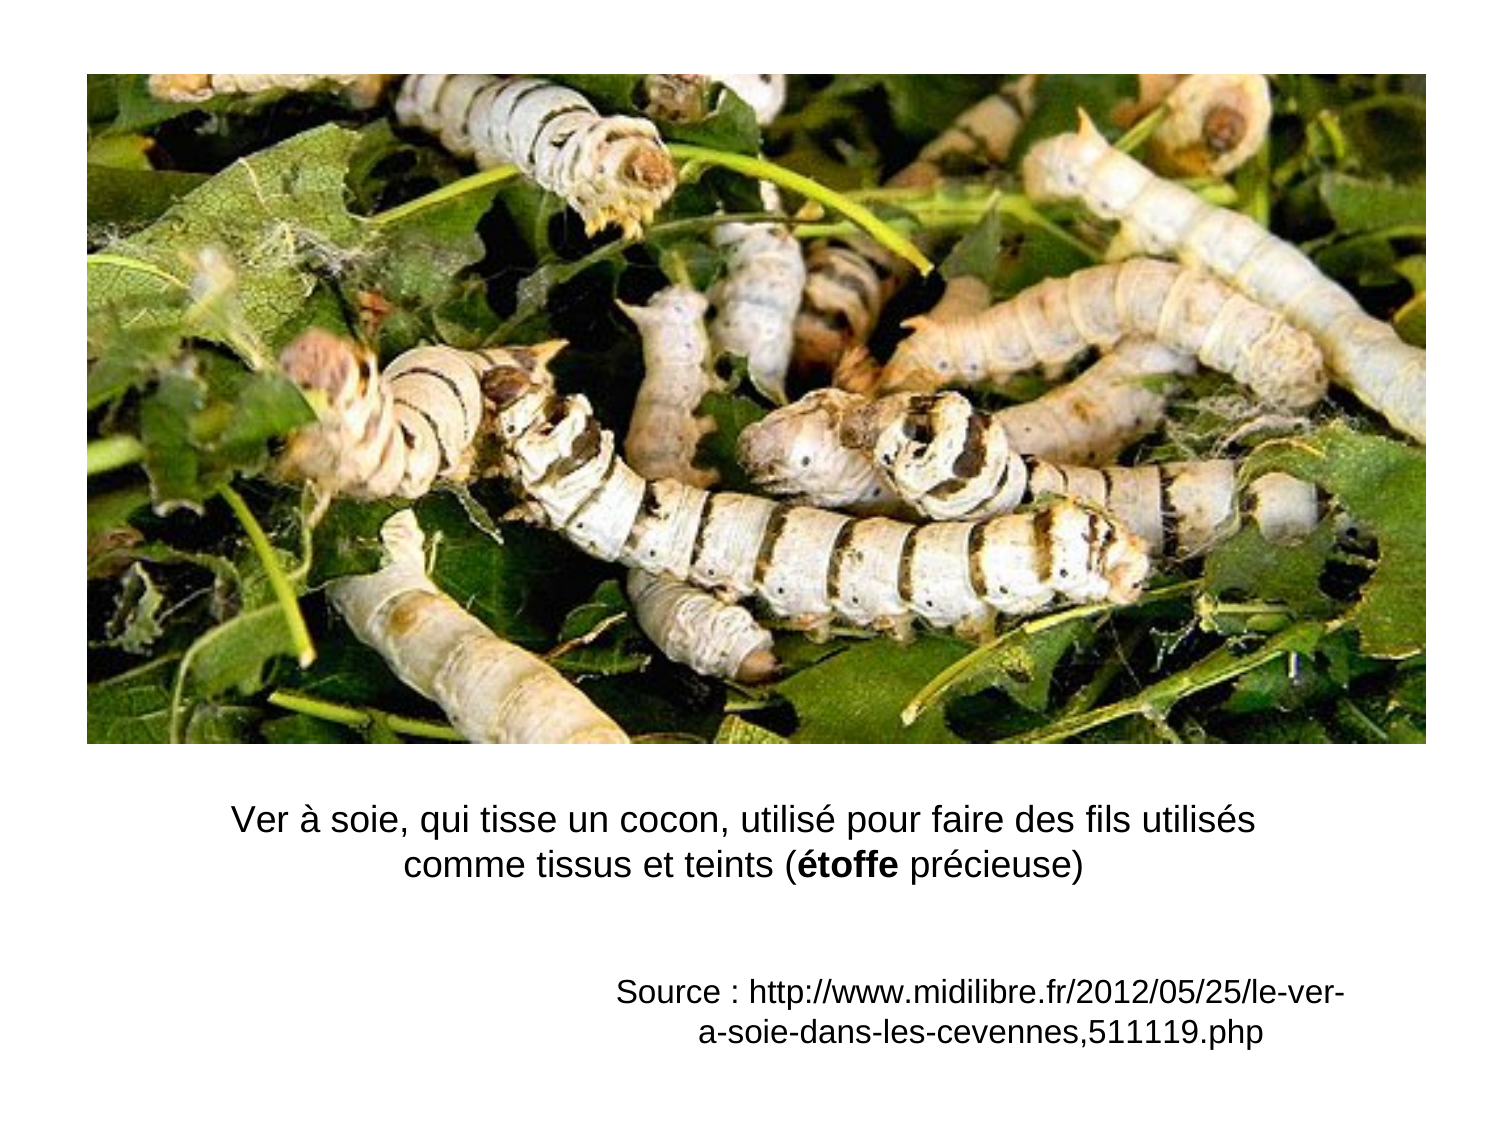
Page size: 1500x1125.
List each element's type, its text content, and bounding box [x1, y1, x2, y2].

text_box Ver à soie, qui tisse un cocon, utilisé pour faire des fils utilisés comme tissus et teints (étoffe précieuse) [174, 787, 1313, 893]
picture [87, 74, 1426, 744]
text_box Source : http://www.midilibre.fr/2012/05/25/le-ver-a-soie-dans-les-cevennes,511119.php [600, 962, 1363, 1058]
